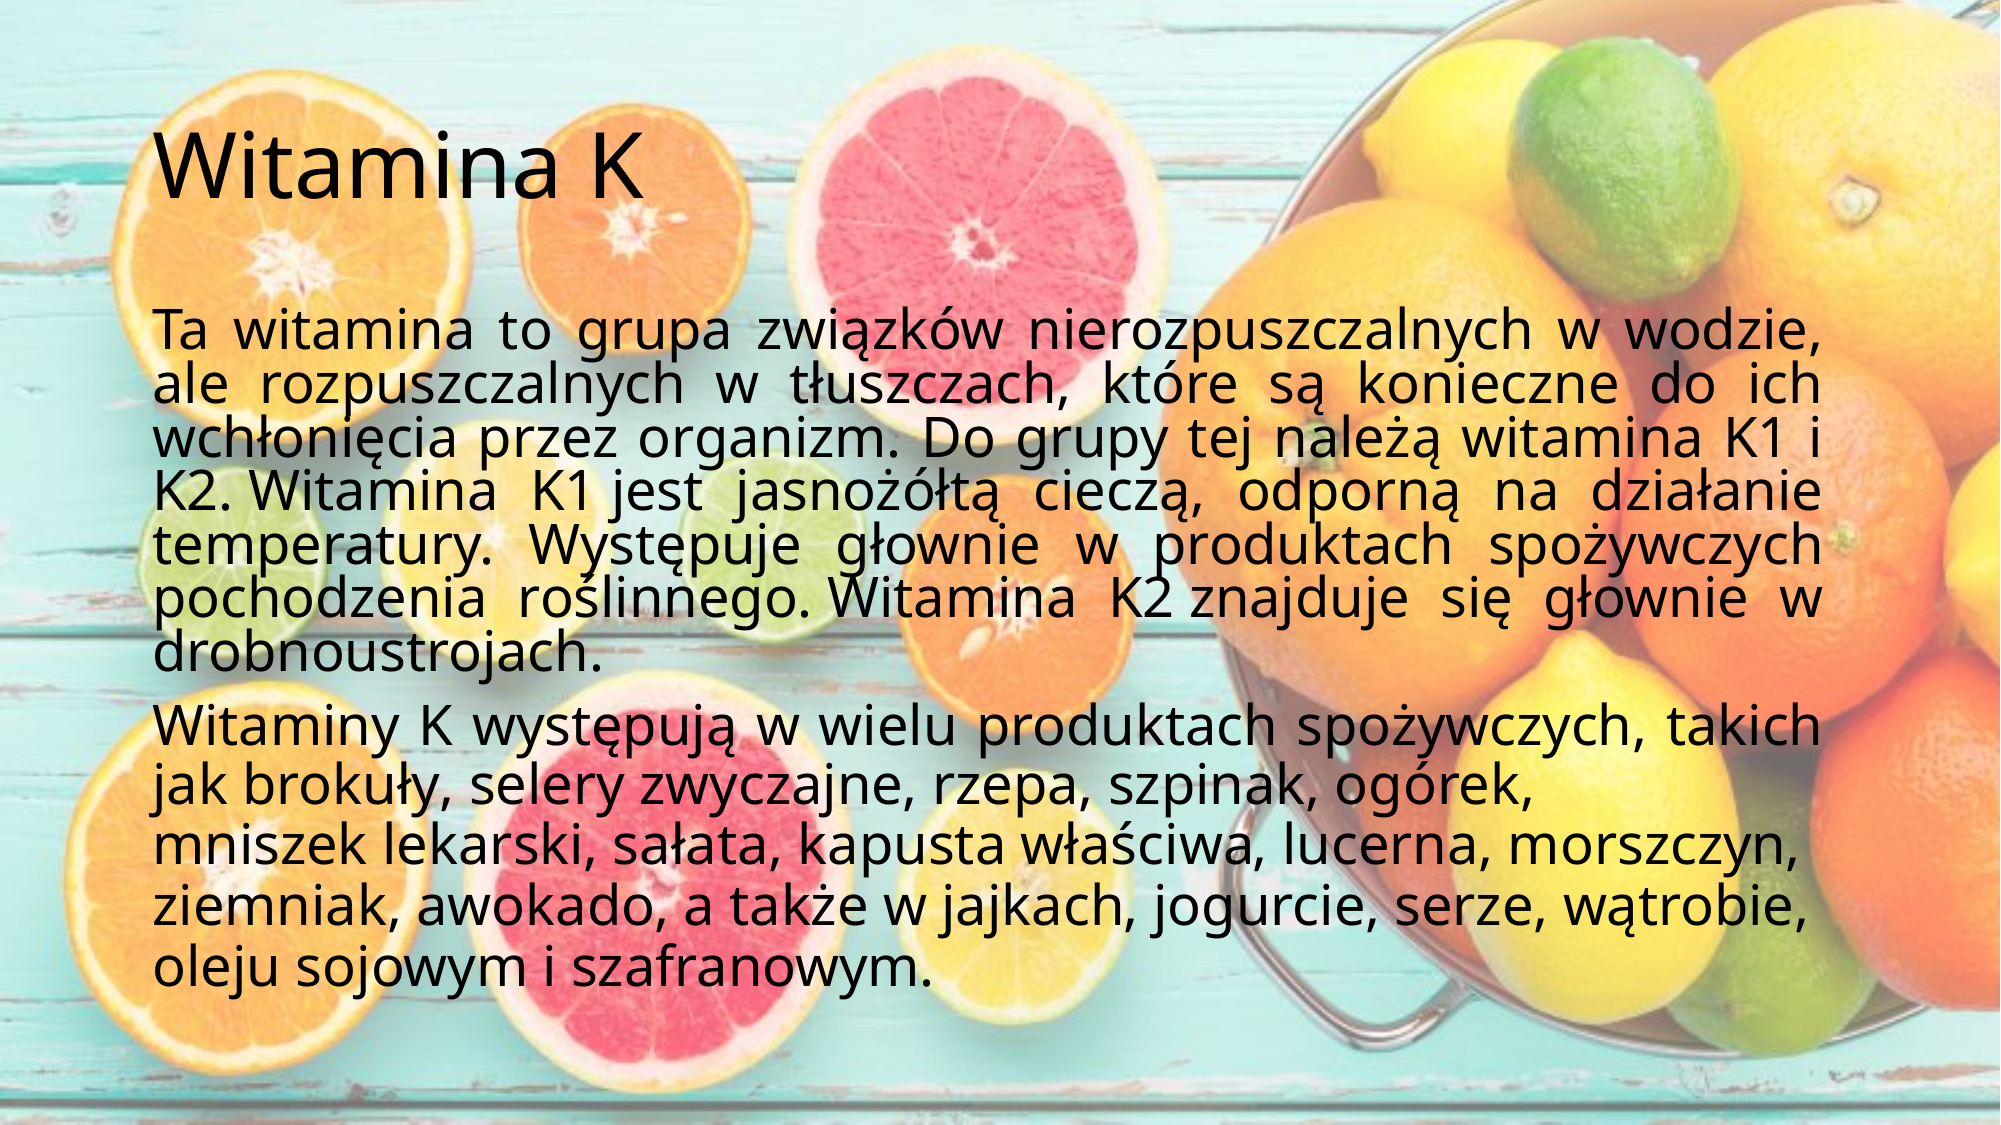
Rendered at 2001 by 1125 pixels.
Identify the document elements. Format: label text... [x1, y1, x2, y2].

title Witamina K [137, 59, 1863, 278]
list Ta witamina to grupa związków nierozpuszczalnych w wodzie, ale rozpuszczalnych w tłuszczach, które są konieczne do ich wchłonięcia przez organizm. Do grupy tej należą witamina K1 i K2. Witamina K1 jest jasnożółtą cieczą, odporną na działanie temperatury. Występuje głownie w produktach spożywczych pochodzenia roślinnego. Witamina K2 znajduje się głownie w drobnoustrojach. Witaminy K występują w wielu produktach spożywczych, takich jak brokuły, selery zwyczajne, rzepa, szpinak, ogórek, mniszek lekarski, sałata, kapusta właściwa, lucerna, morszczyn, ziemniak, awokado, a także w jajkach, jogurcie, serze, wątrobie, oleju sojowym i szafranowym. [137, 299, 1863, 1014]
